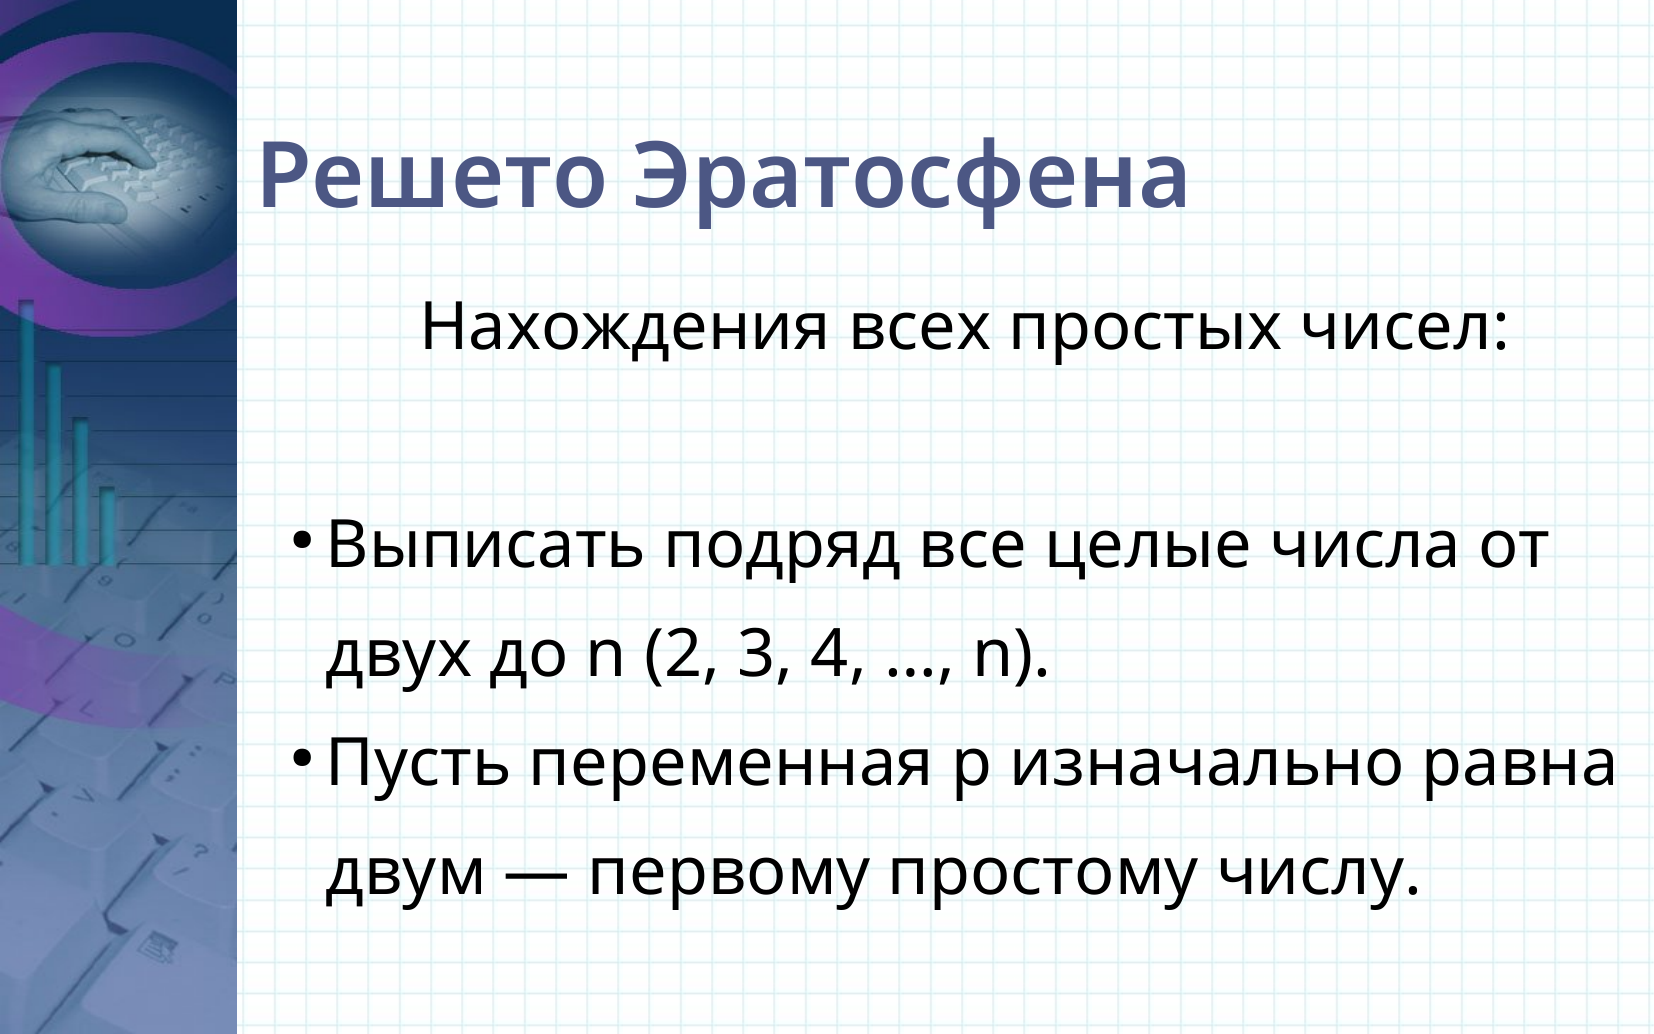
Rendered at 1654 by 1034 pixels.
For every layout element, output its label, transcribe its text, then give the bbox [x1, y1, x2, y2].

title Решето Эратосфена [254, 85, 1640, 259]
subtitle Нахождения всех простых чисел: Выписать подряд все целые числа от двух до n (2, 3, 4, …, n). Пусть переменная p изначально равна двум — первому простому числу. [254, 287, 1640, 887]
picture [0, 0, 1654, 1034]
